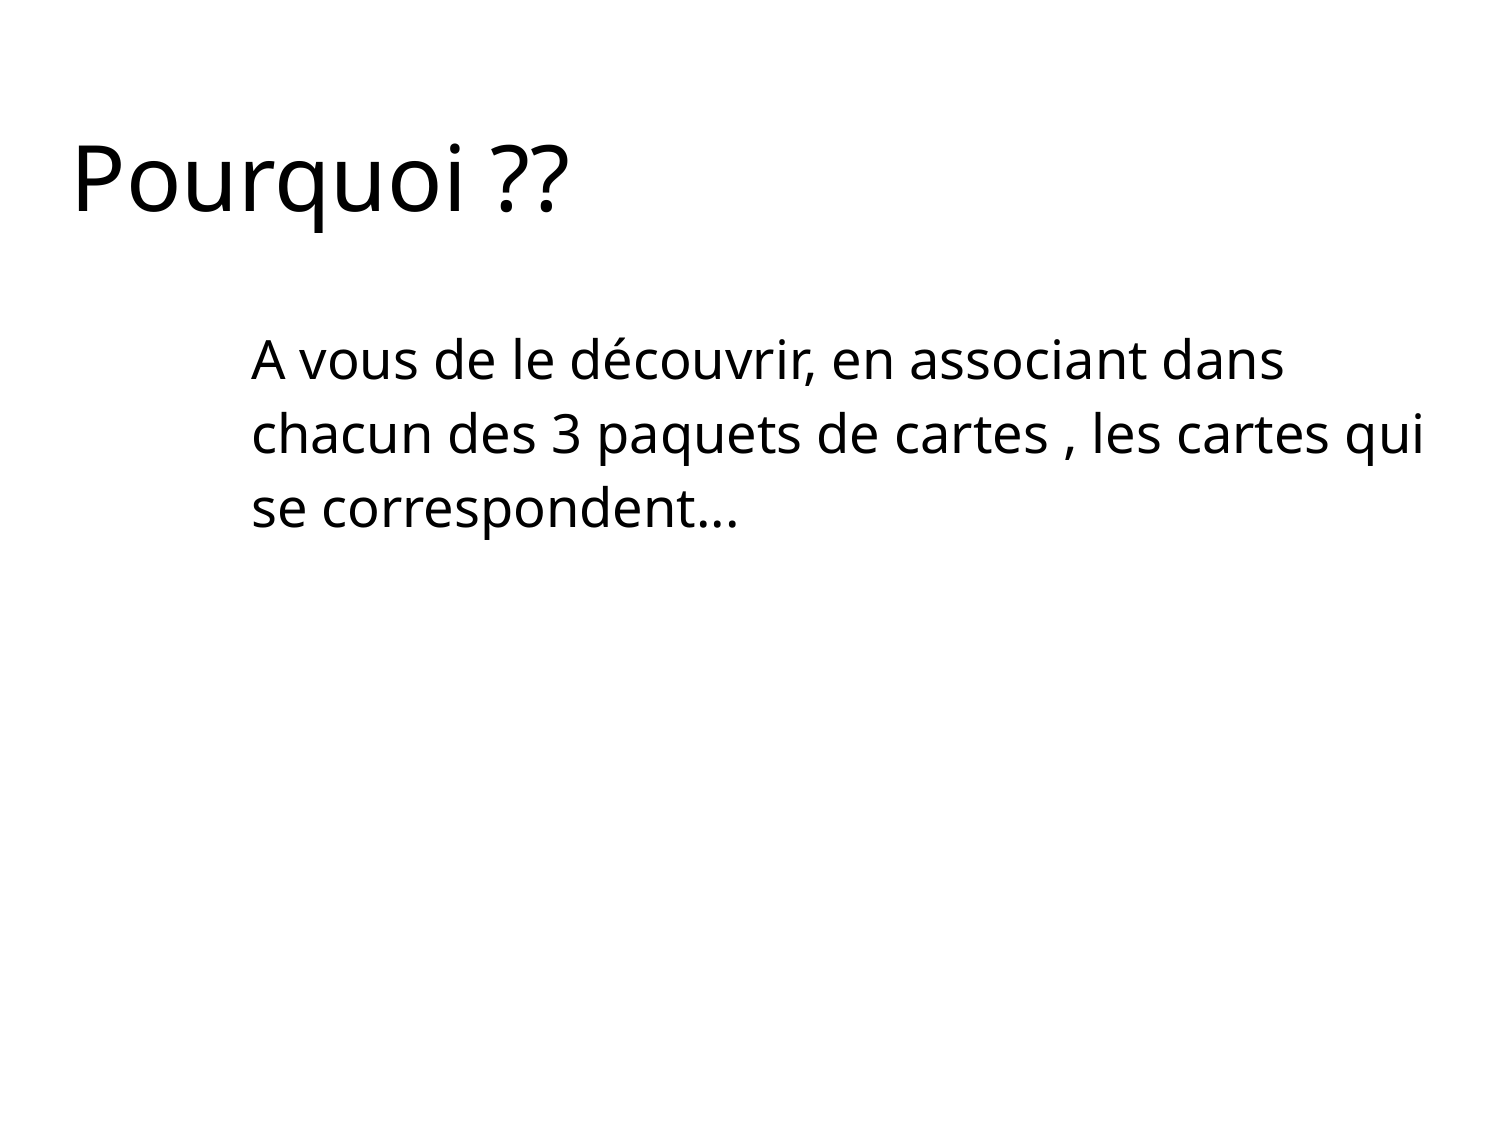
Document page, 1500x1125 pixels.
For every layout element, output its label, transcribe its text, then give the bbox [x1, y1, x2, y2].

text_box A vous de le découvrir, en associant dans chacun des 3 paquets de cartes , les cartes qui se correspondent... [236, 313, 1489, 556]
title Pourquoi ?? [70, 82, 1421, 271]
